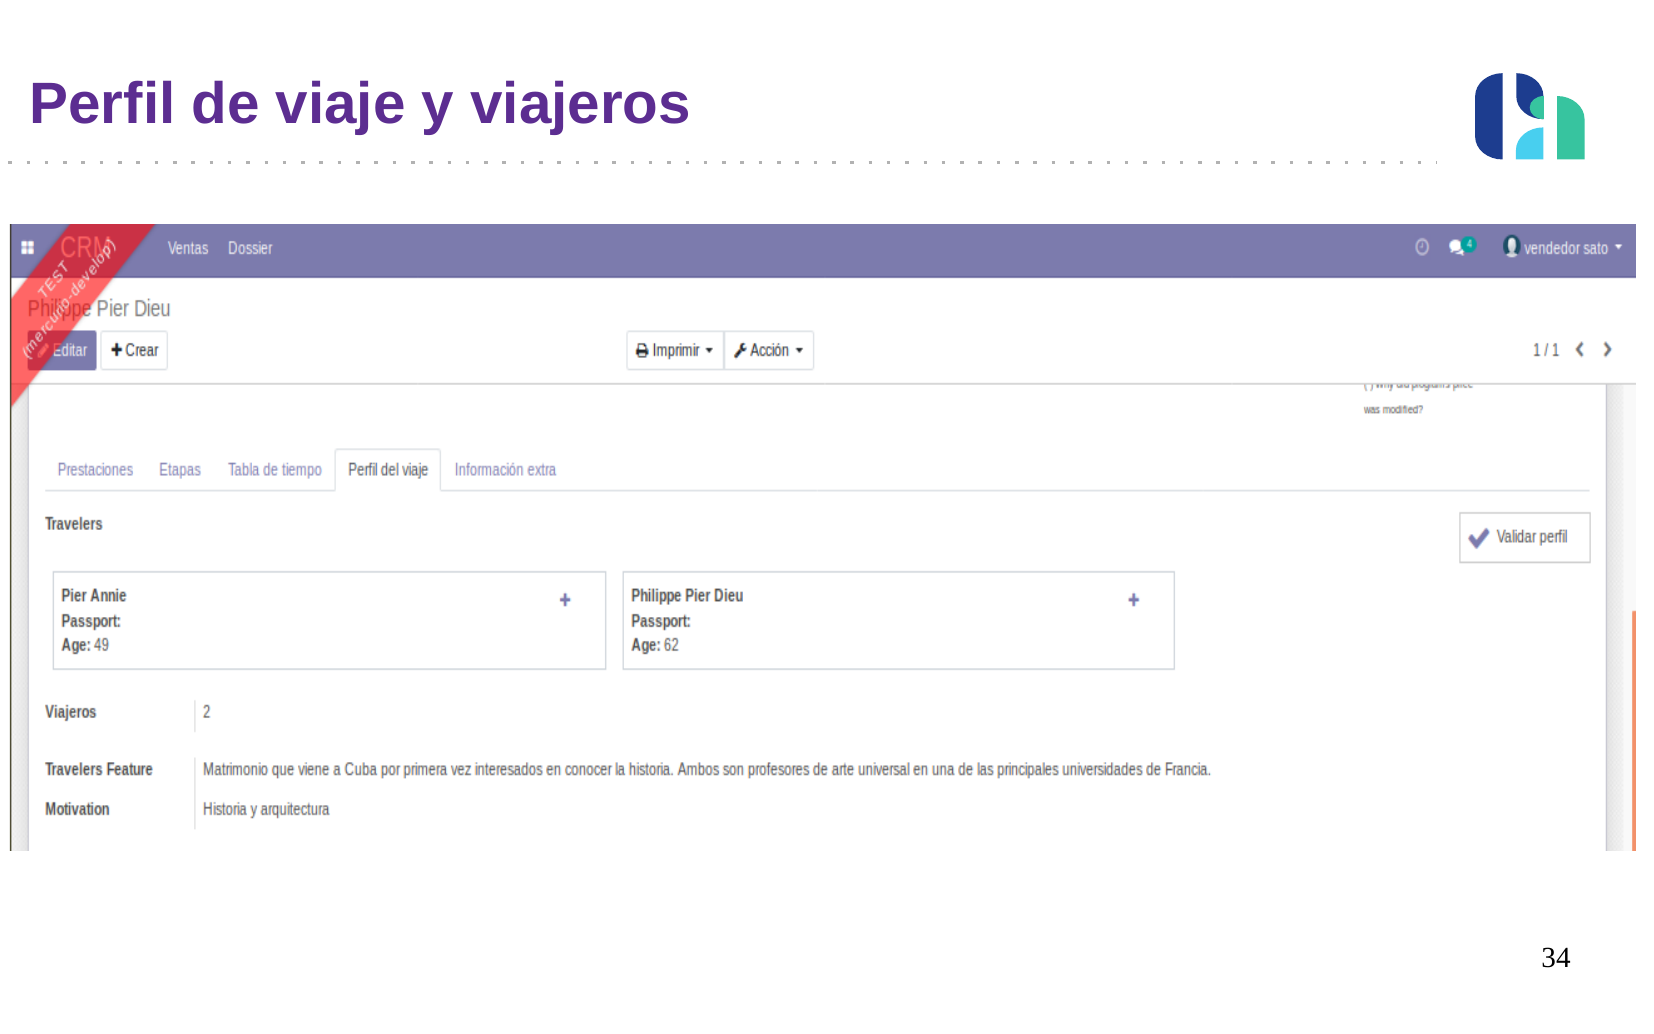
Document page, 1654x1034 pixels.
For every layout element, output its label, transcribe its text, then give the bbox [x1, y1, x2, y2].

picture [1524, 73, 1585, 160]
text_box Perfil de viaje y viajeros [29, 70, 1524, 192]
picture [9, 224, 1636, 851]
